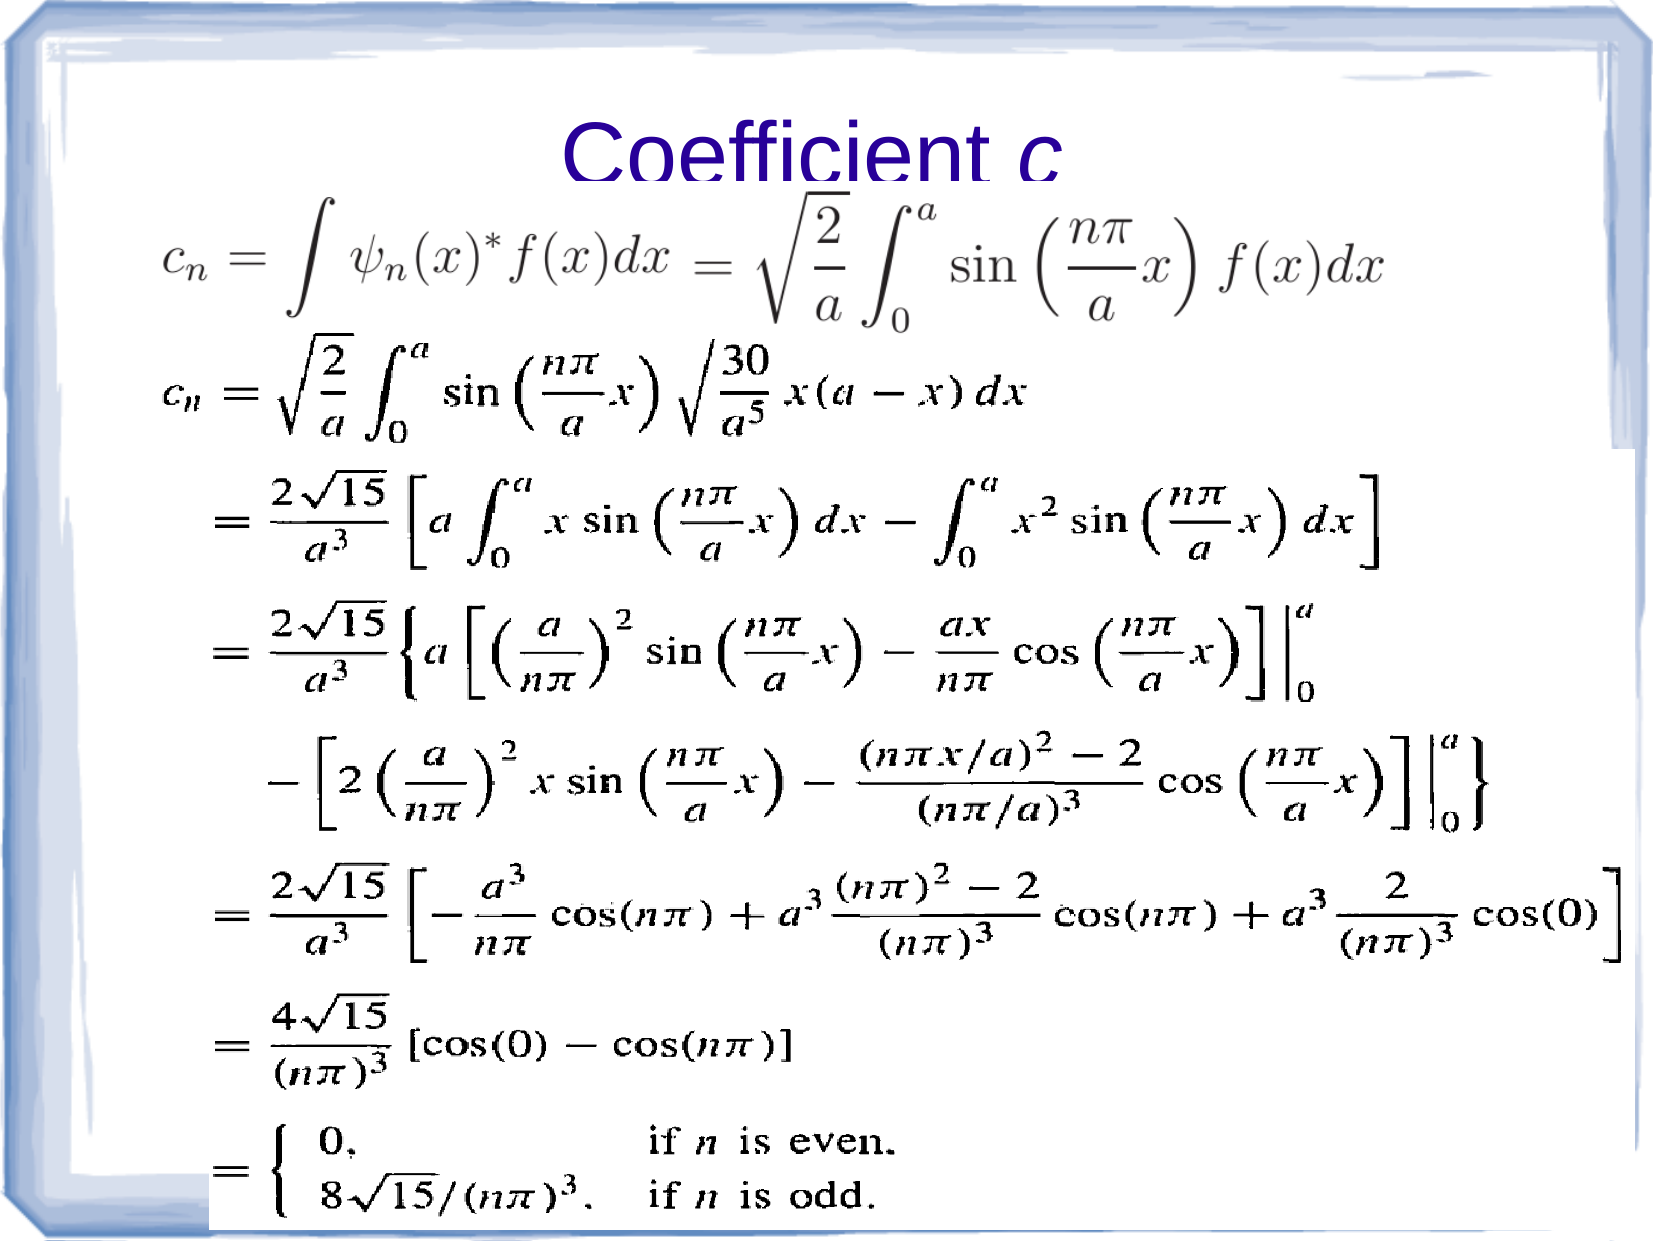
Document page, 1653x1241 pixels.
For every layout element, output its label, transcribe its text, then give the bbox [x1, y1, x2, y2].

title Coefficient cn [82, 49, 1571, 257]
picture [0, 0, 1653, 1241]
